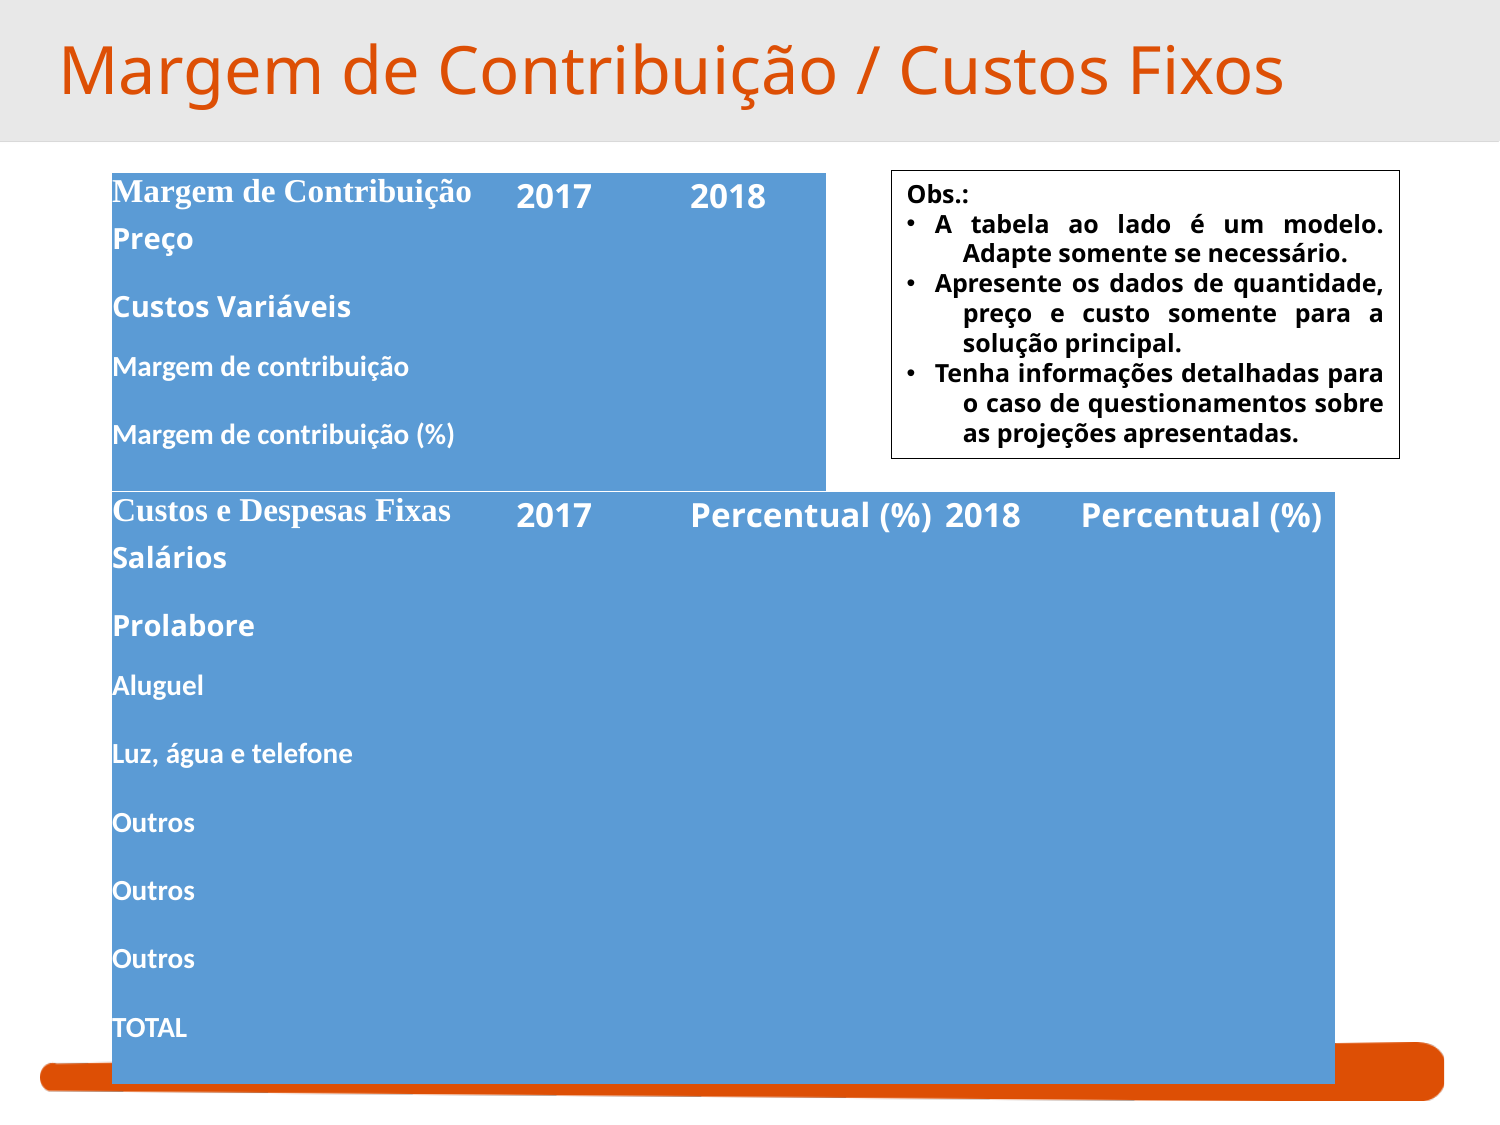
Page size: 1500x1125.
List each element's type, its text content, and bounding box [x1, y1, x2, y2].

table_cell [945, 674, 1081, 742]
table_cell [516, 810, 690, 879]
text_box Obs.: A tabela ao lado é um modelo. Adapte somente se necessário. Apresente os dados de quantidade, preço e custo somente para a solução principal. Tenha informações detalhadas para o caso de questionamentos sobre as projeções apresentadas. [891, 170, 1400, 459]
table_header 2017 [516, 173, 690, 218]
table_cell [690, 218, 826, 286]
text_box Margem de Contribuição / Custos Fixos [58, 2, 1440, 148]
table_cell Margem de contribuição (%) [112, 423, 516, 491]
table_cell Prolabore [112, 605, 516, 674]
table_cell [690, 355, 826, 423]
table_cell [1081, 1015, 1335, 1084]
table_cell [516, 355, 690, 423]
table_cell Outros [112, 879, 516, 947]
table_cell [516, 674, 690, 742]
table_cell Outros [112, 810, 516, 879]
table_cell TOTAL [112, 1015, 516, 1084]
table_header 2018 [690, 173, 826, 218]
table_cell [516, 537, 690, 605]
table_cell [516, 1015, 690, 1084]
table_cell [1081, 605, 1335, 674]
table_cell [945, 810, 1081, 879]
table_cell [690, 537, 945, 605]
table_cell [690, 879, 945, 947]
table_cell [690, 947, 945, 1015]
table_cell [1081, 810, 1335, 879]
table_cell Luz, água e telefone [112, 742, 516, 810]
table_cell [945, 879, 1081, 947]
table_header Percentual (%) [690, 492, 945, 537]
table_cell [516, 423, 690, 491]
table_cell [516, 947, 690, 1015]
table_header 2018 [945, 492, 1081, 537]
table_cell Outros [112, 947, 516, 1015]
table_cell [945, 947, 1081, 1015]
table_cell [516, 218, 690, 286]
table_cell Salários [112, 537, 516, 605]
table_cell [690, 286, 826, 355]
table_cell [690, 1015, 945, 1084]
table_header Margem de Contribuição [112, 173, 516, 218]
table_cell [1081, 674, 1335, 742]
table_cell [690, 605, 945, 674]
table_cell Custos Variáveis [112, 286, 516, 355]
table_cell [945, 742, 1081, 810]
table_header 2017 [516, 492, 690, 537]
table_cell [690, 742, 945, 810]
table_cell [516, 286, 690, 355]
table_cell [690, 810, 945, 879]
table_cell Margem de contribuição [112, 355, 516, 423]
table_cell [1081, 742, 1335, 810]
table_cell [945, 537, 1081, 605]
table_cell [516, 605, 690, 674]
table_cell [1081, 947, 1335, 1015]
table_cell [516, 879, 690, 947]
table_header Custos e Despesas Fixas [112, 492, 516, 537]
table_cell [945, 1015, 1081, 1084]
table_cell [1081, 879, 1335, 947]
table_cell Aluguel [112, 674, 516, 742]
table_cell Preço [112, 218, 516, 286]
table_header Percentual (%) [1081, 492, 1335, 537]
table_cell [690, 423, 826, 491]
table_cell [516, 742, 690, 810]
table_cell [1081, 537, 1335, 605]
table_cell [945, 605, 1081, 674]
table_cell [690, 674, 945, 742]
